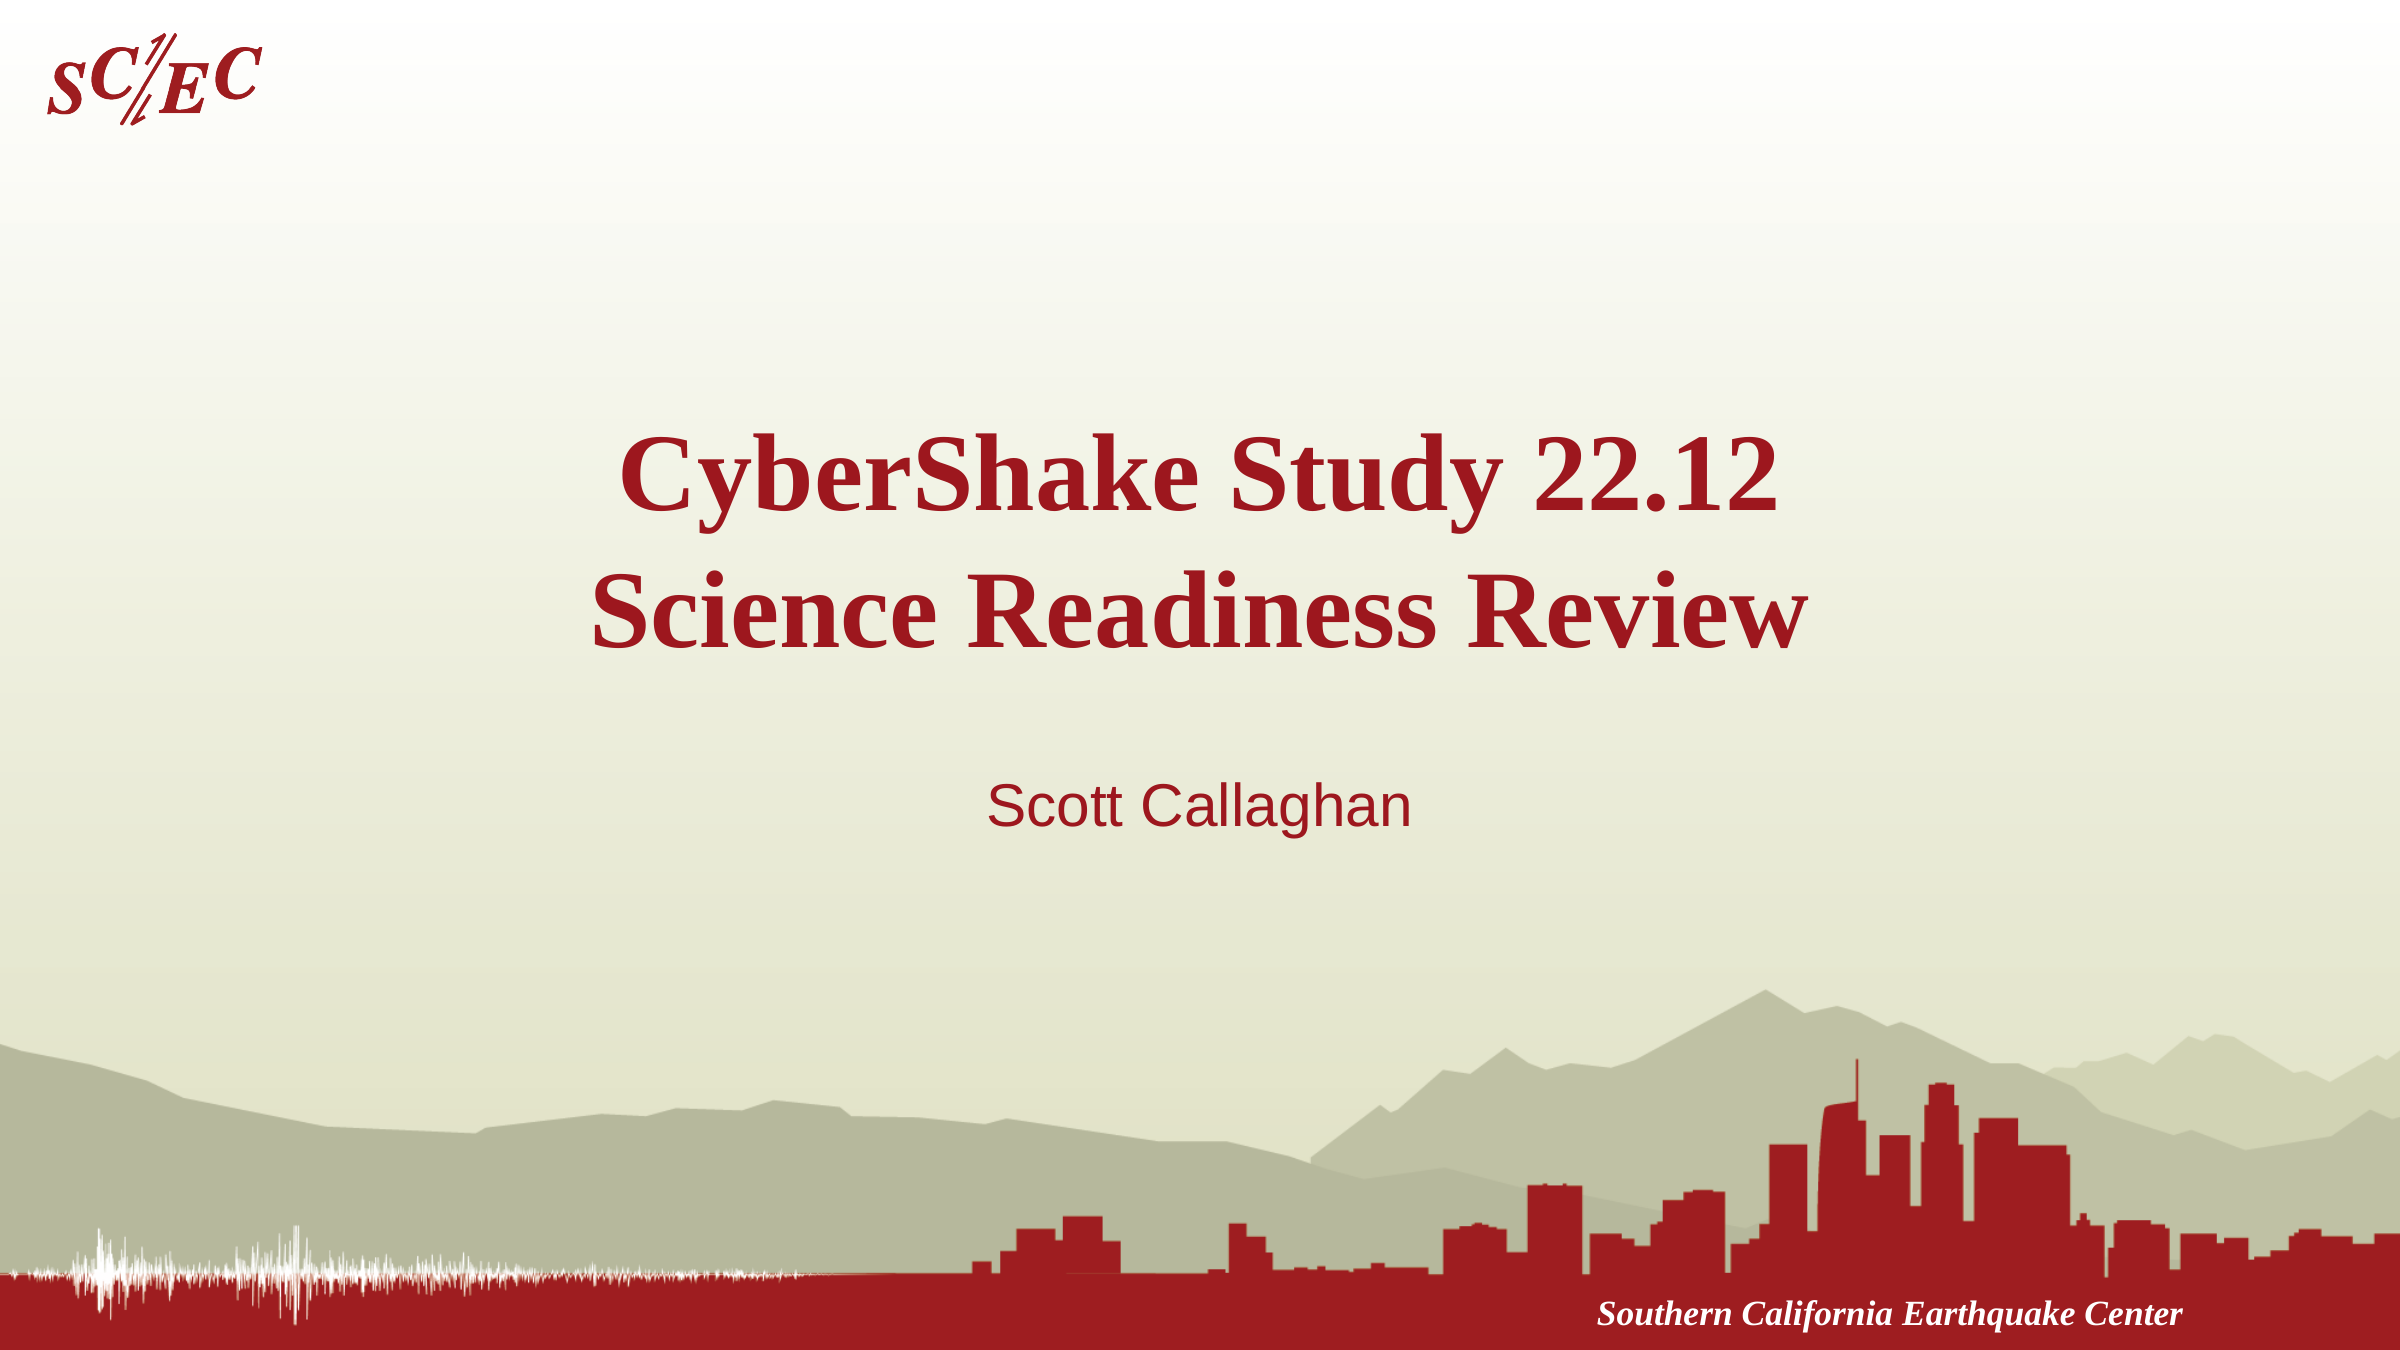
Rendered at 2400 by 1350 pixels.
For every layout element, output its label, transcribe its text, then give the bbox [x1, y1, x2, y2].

text_box Southern California Earthquake Center [1485, 1275, 2296, 1348]
picture [0, 5, 2400, 1350]
text_box Scott Callaghan [239, 762, 2161, 1030]
text_box CyberShake Study 22.12 Science Readiness Review [239, 387, 2161, 703]
